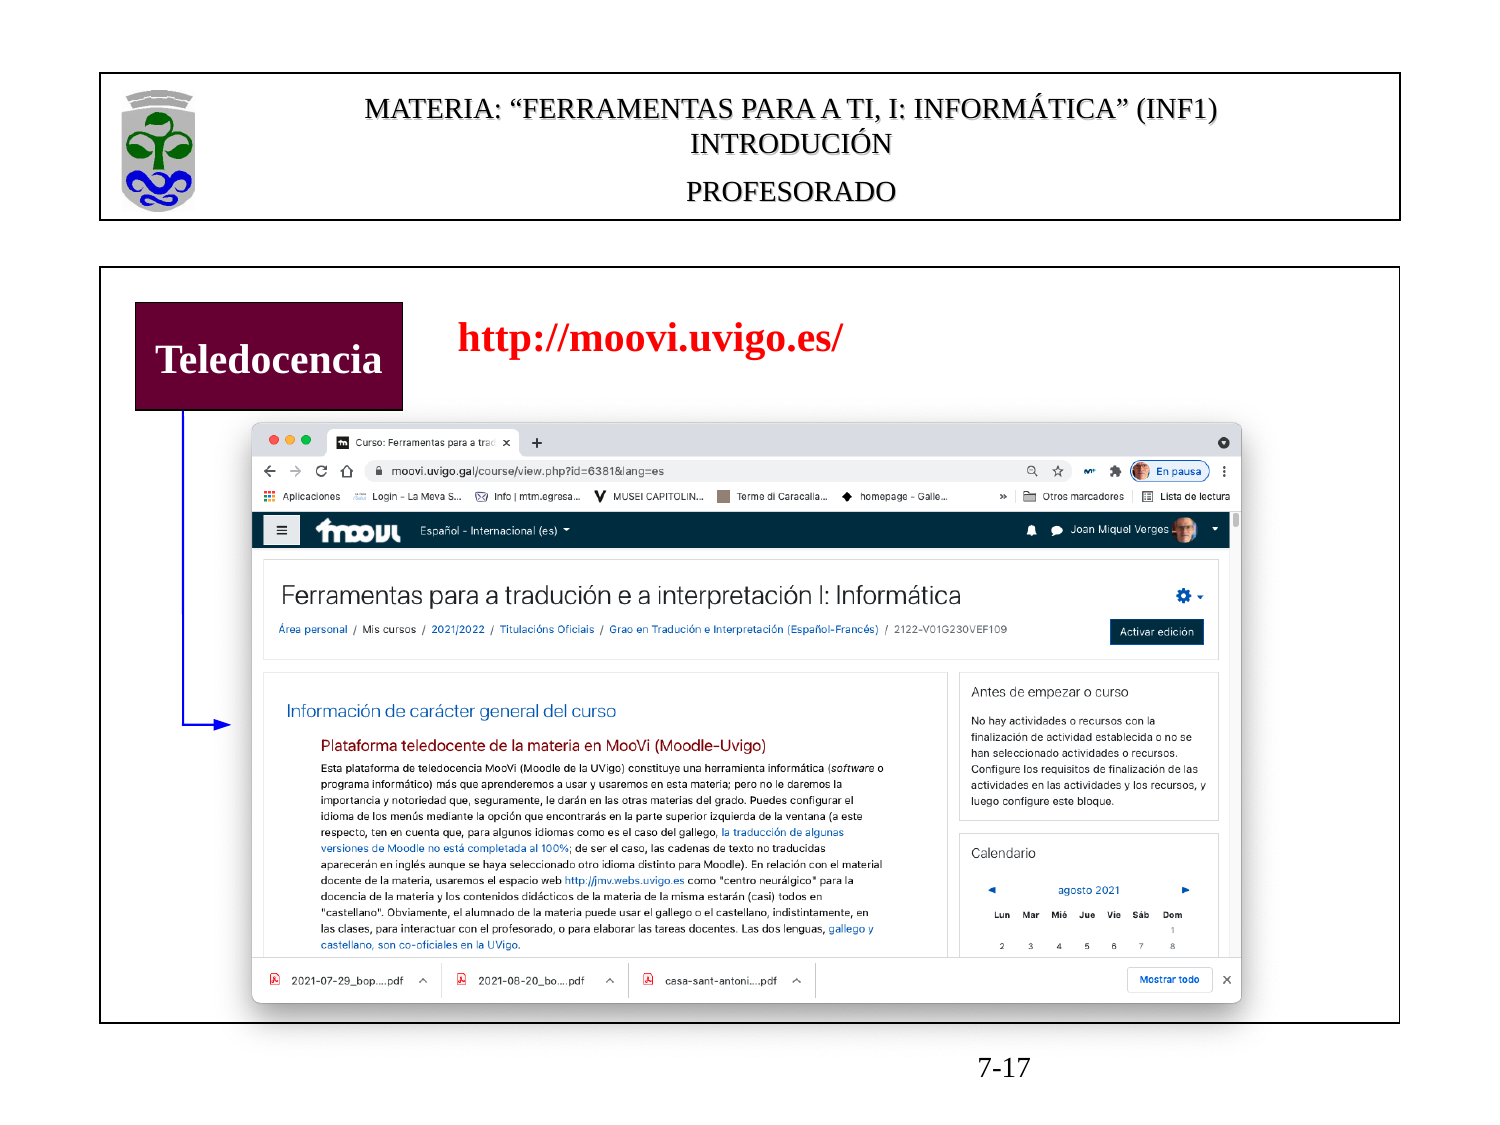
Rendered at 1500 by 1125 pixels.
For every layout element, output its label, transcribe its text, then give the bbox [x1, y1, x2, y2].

text_box PROFESORADO [147, 172, 1341, 223]
picture [207, 392, 1286, 1062]
text_box 7-17 [962, 1040, 1423, 1083]
text_box http://moovi.uvigo.es/ [442, 302, 1243, 343]
text_box Teledocencia [136, 303, 402, 410]
text_box MATERIA: “FERRAMENTAS PARA A TI, I: INFORMÁTICA” (INF1) INTRODUCIÓN PROFESORADO [206, 81, 1377, 217]
